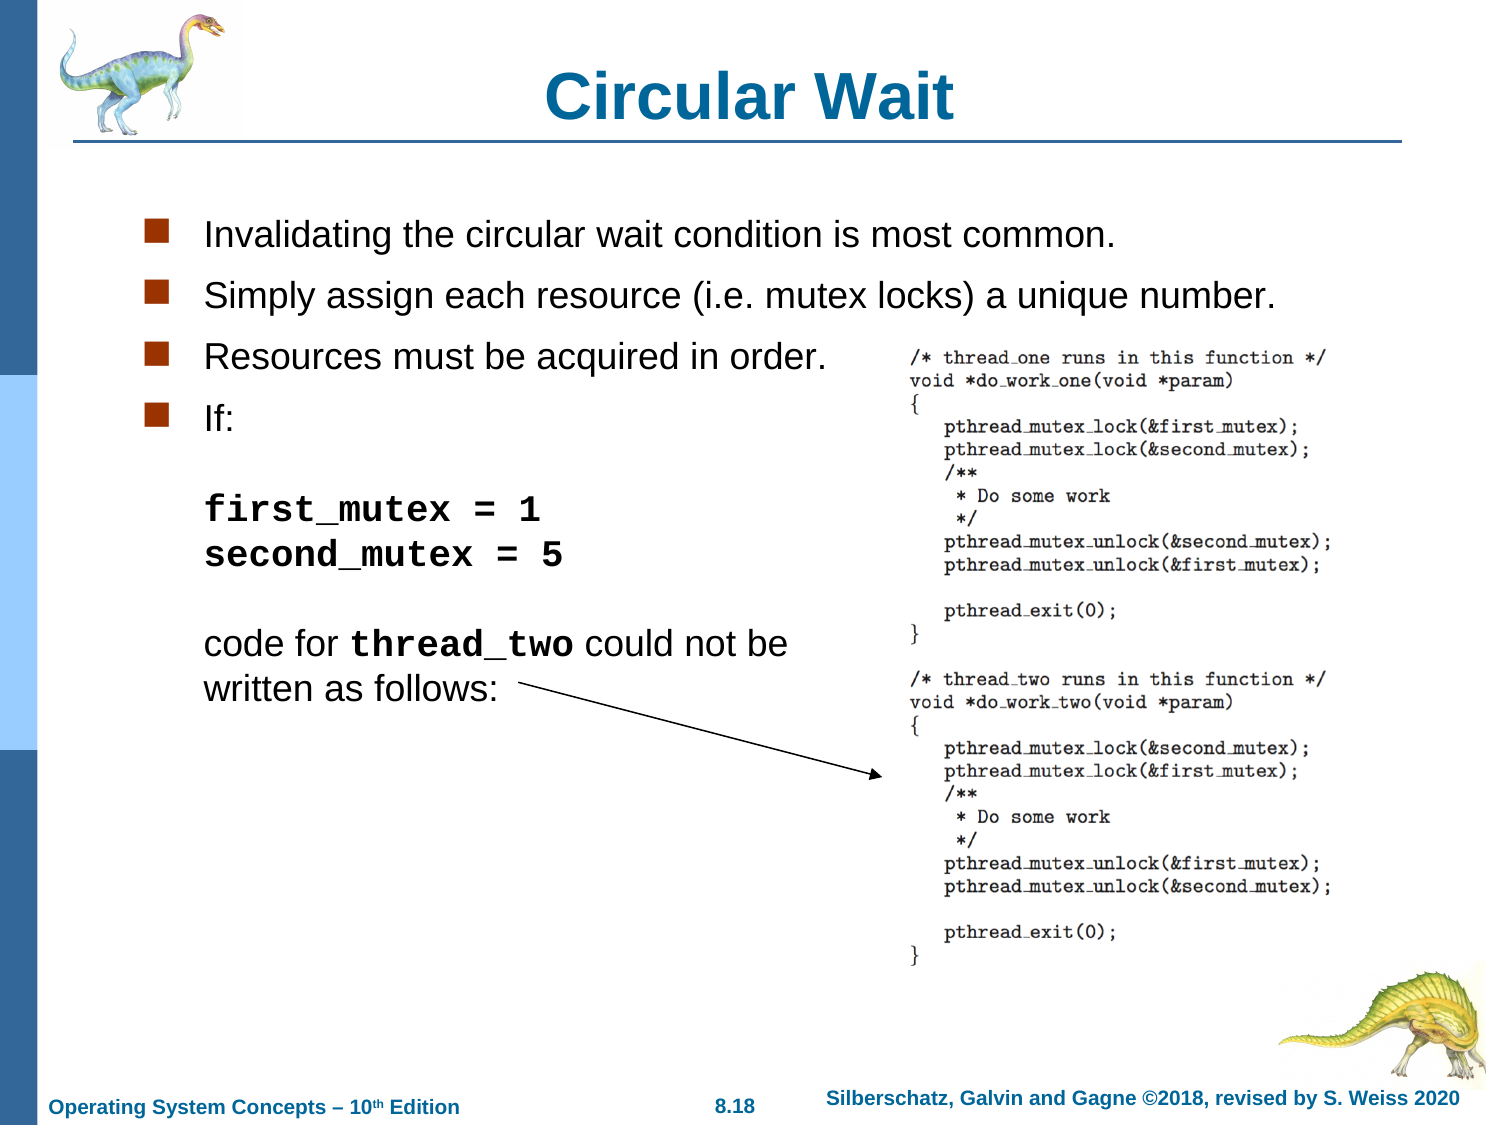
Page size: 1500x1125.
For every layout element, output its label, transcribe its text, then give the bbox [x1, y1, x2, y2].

picture [882, 329, 1391, 973]
list Invalidating the circular wait condition is most common. Simply assign each resource (i.e. mutex locks) a unique number. Resources must be acquired in order. If: first_mutex = 1 second_mutex = 5 code for thread_two could not be written as follows: [132, 202, 1483, 992]
title Circular Wait [75, 45, 1426, 141]
picture [1275, 959, 1486, 1095]
picture [46, 0, 243, 149]
